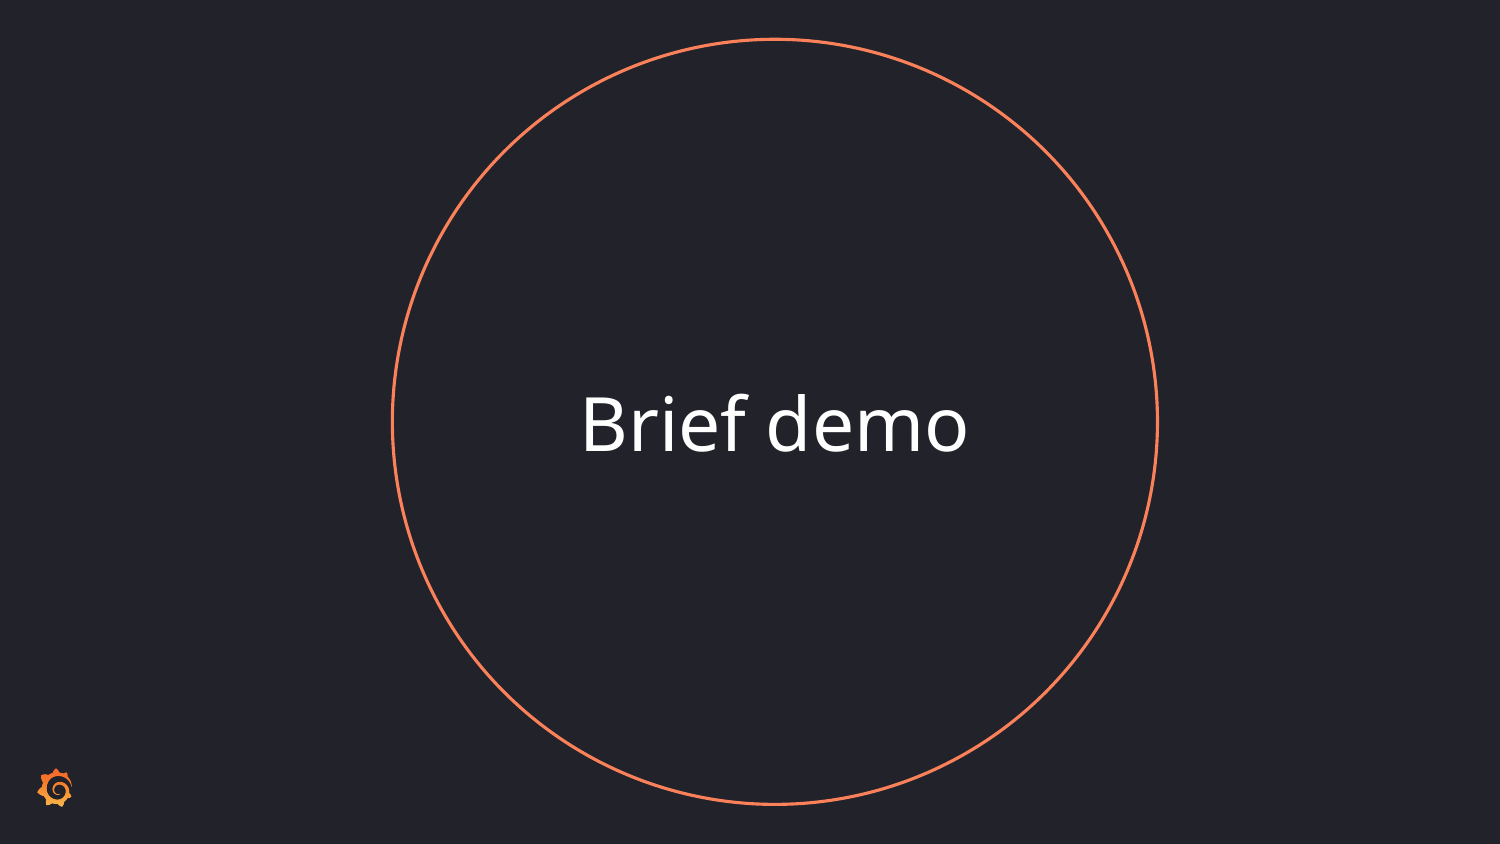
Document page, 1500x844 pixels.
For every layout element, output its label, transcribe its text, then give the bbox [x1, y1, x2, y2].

text_box Brief demo [420, 89, 1130, 753]
picture [37, 768, 72, 807]
